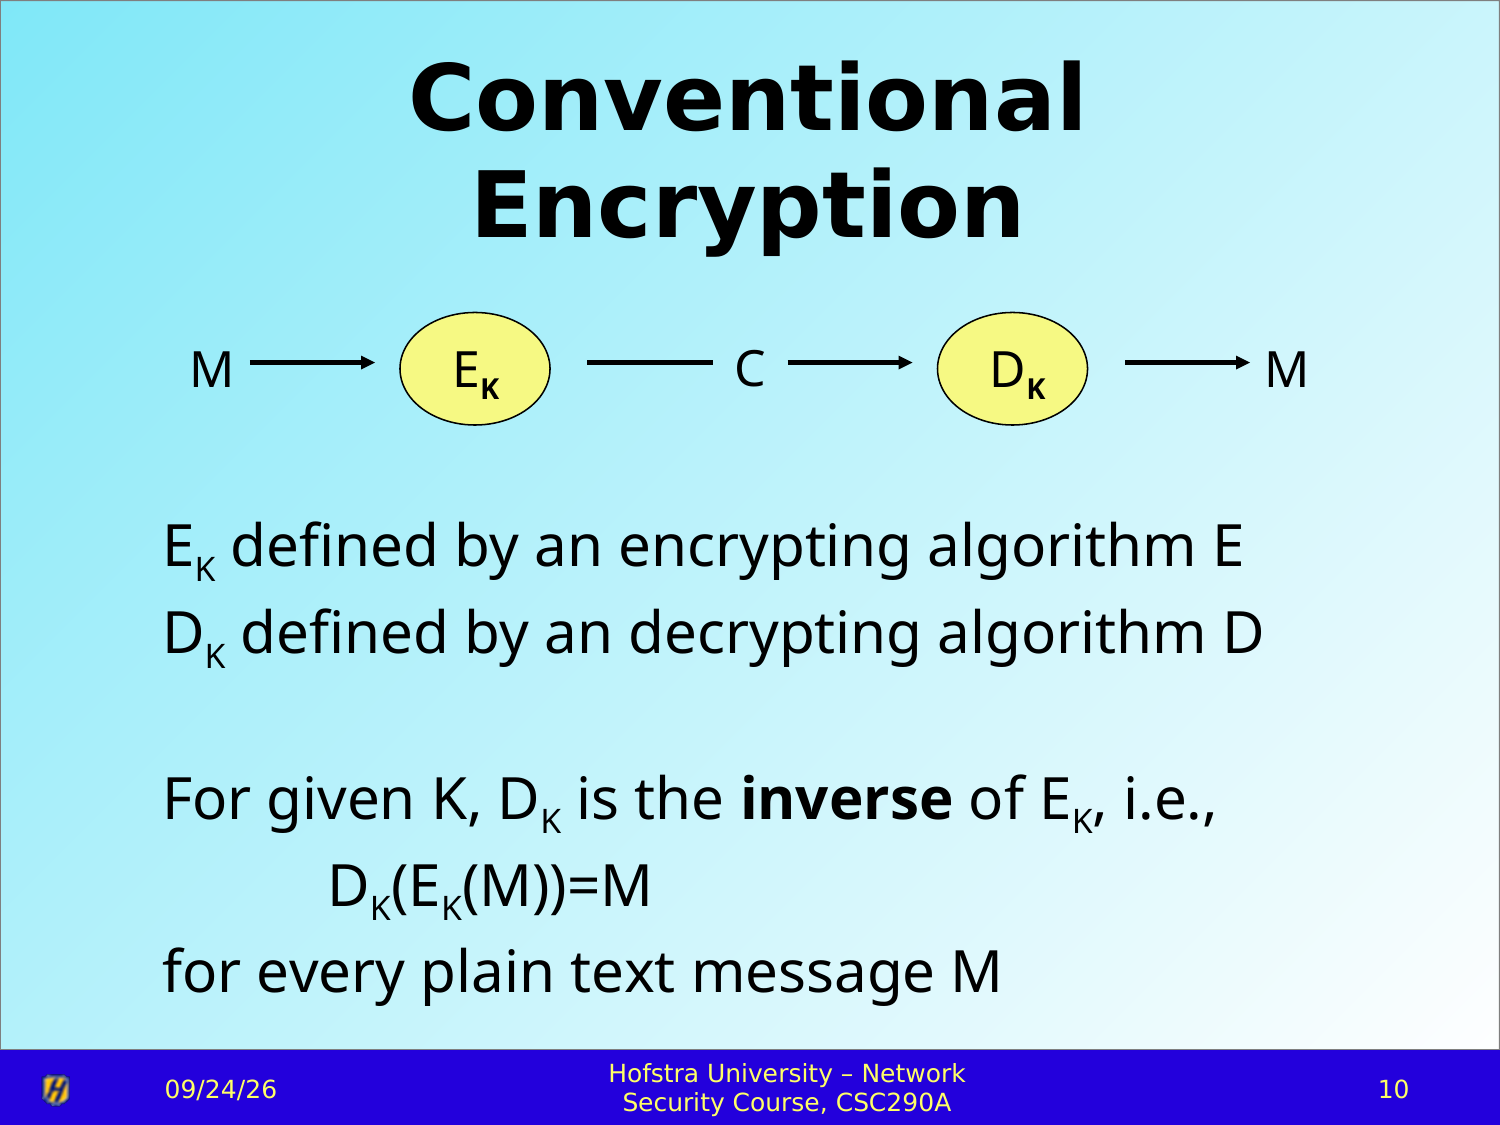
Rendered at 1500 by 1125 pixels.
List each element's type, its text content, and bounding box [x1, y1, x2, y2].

text_box [937, 312, 1088, 426]
text_box DK [975, 326, 1061, 417]
text_box EK defined by an encrypting algorithm E DK defined by an decrypting algorithm D For given K, DK is the inverse of EK, i.e., DK(EK(M))=M for every plain text message M [147, 496, 1280, 1097]
title Conventional Encryption [109, 37, 1388, 267]
text_box [399, 312, 551, 426]
text_box M [1250, 326, 1325, 411]
text_box EK [437, 326, 515, 417]
picture [37, 1072, 76, 1110]
text_box C [719, 324, 781, 409]
text_box M [174, 326, 250, 411]
